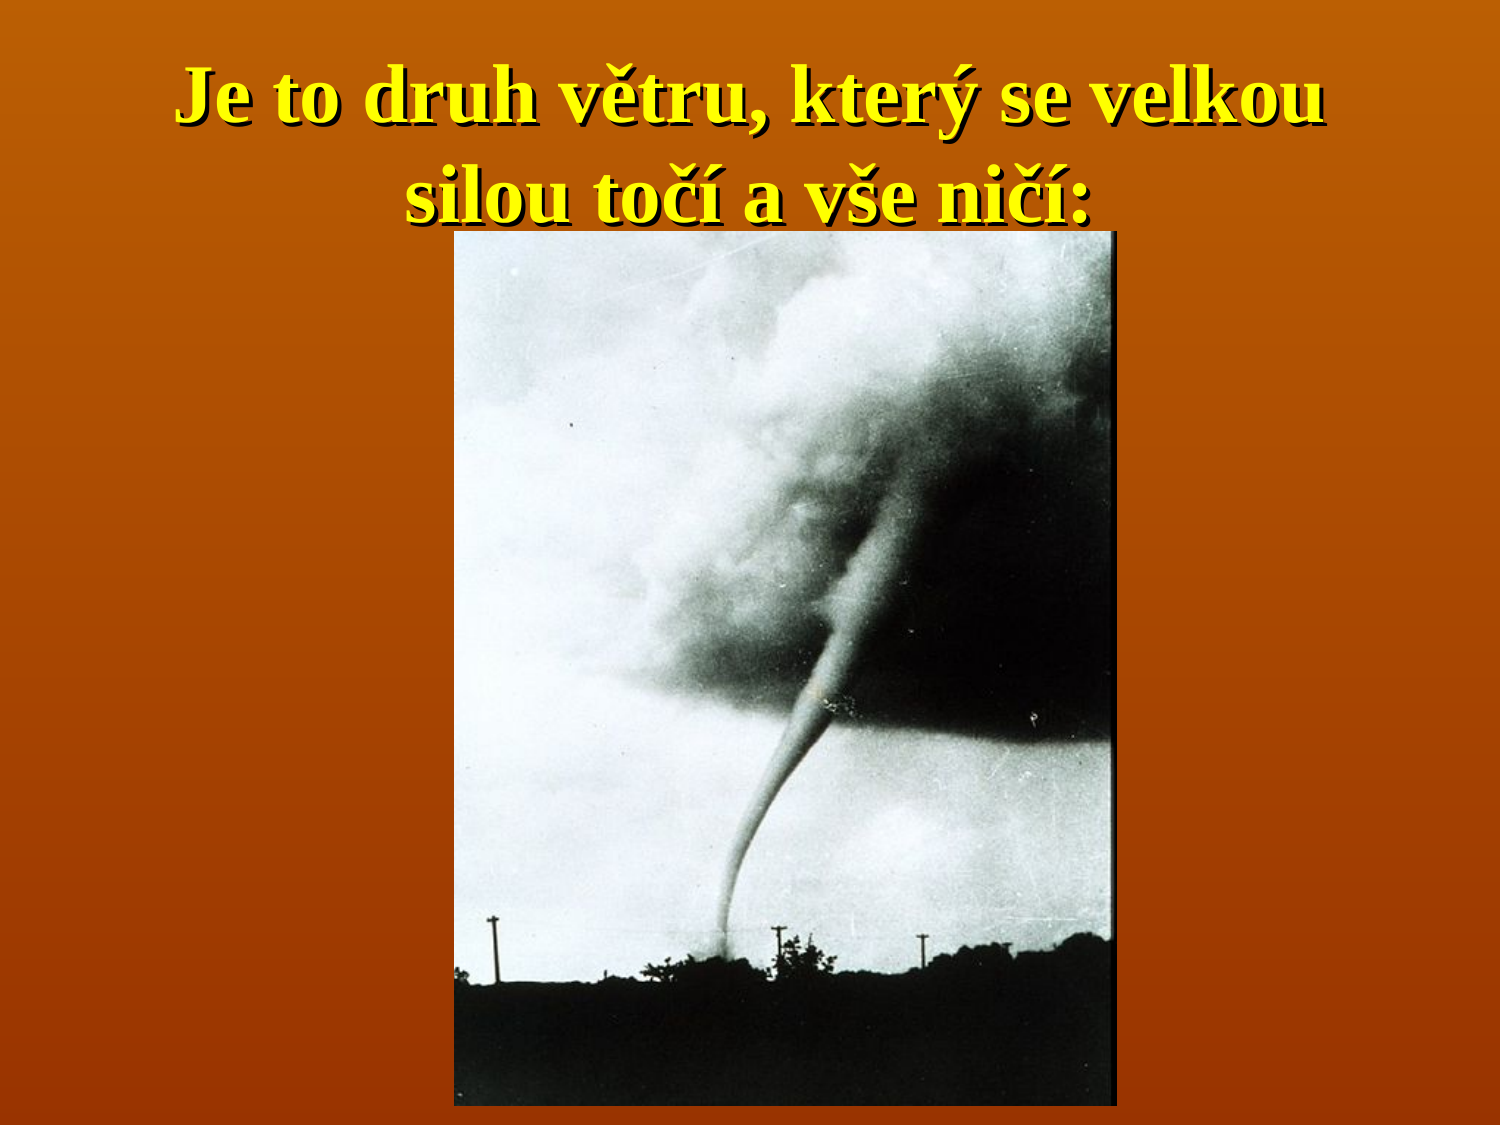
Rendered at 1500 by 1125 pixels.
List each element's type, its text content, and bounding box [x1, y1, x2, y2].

title Je to druh větru, který se velkou silou točí a vše ničí: [75, 31, 1426, 248]
picture [454, 231, 1117, 1106]
